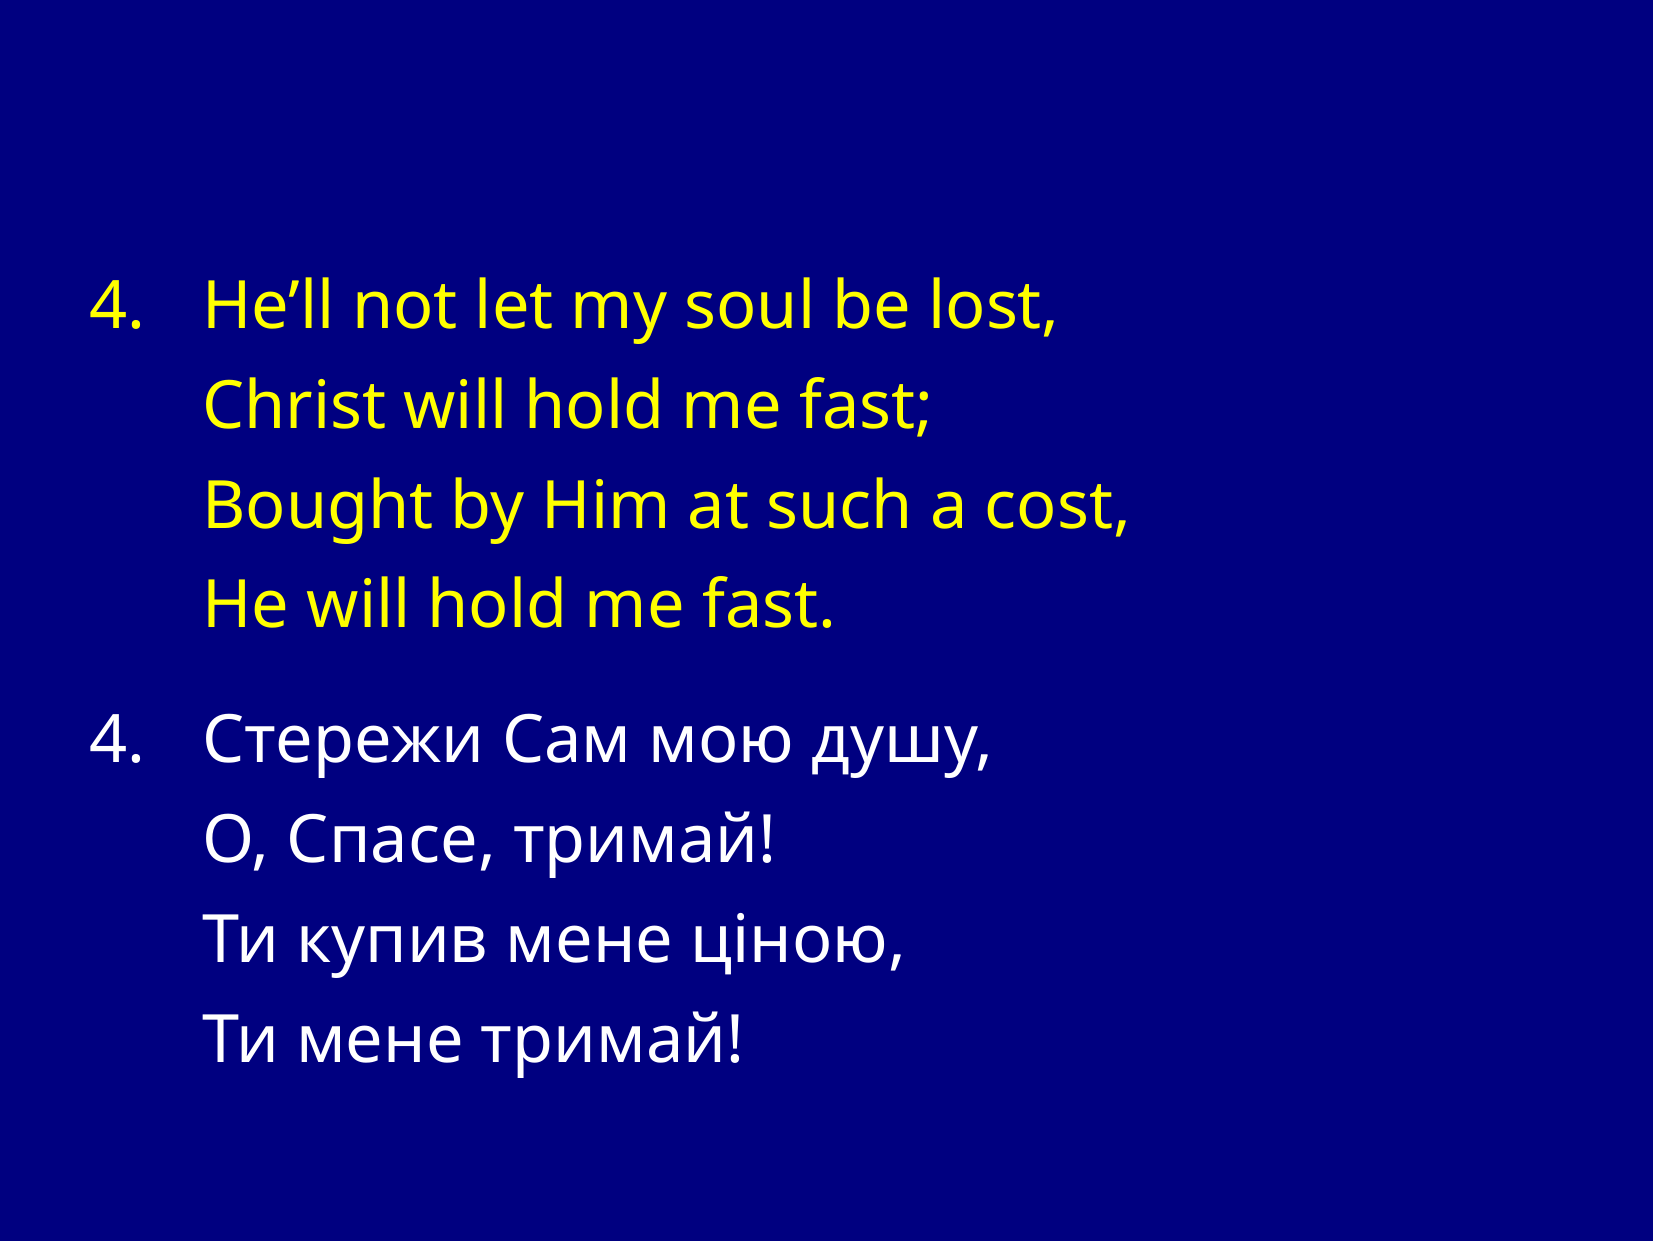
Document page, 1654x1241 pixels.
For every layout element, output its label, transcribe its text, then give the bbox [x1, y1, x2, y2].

text_box 4. Стережи Сам мою душу, О, Спасе, тримай! Ти купив мене ціною, Ти мене тримай! [75, 675, 1576, 1163]
text_box 4. He’ll not let my soul be lost, Christ will hold me fast; Bought by Him at such a cost, He will hold me fast. [75, 150, 1576, 638]
